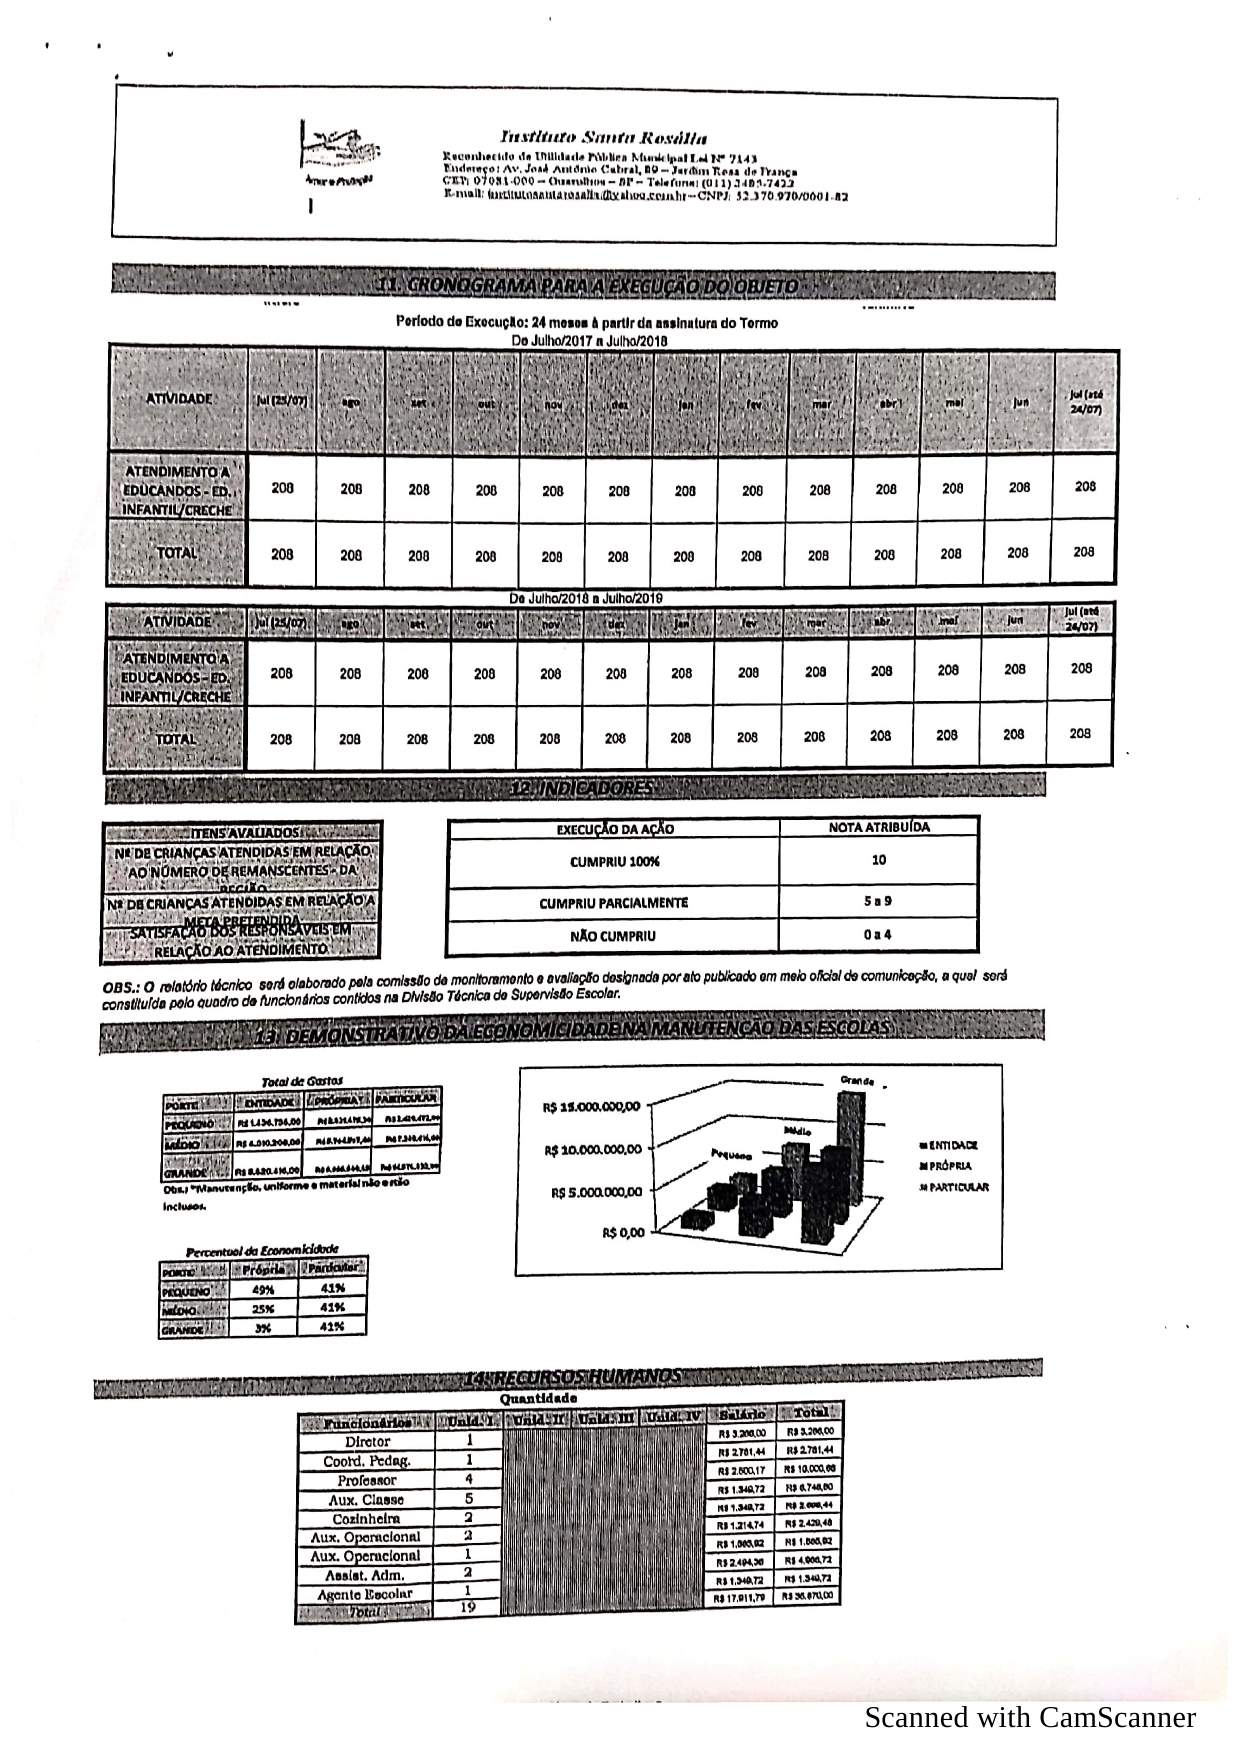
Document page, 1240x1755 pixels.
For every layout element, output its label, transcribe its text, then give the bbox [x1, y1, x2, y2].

text_box Scanned with CamScanner [862, 1700, 1200, 1737]
text_box [12, 0, 1228, 1702]
